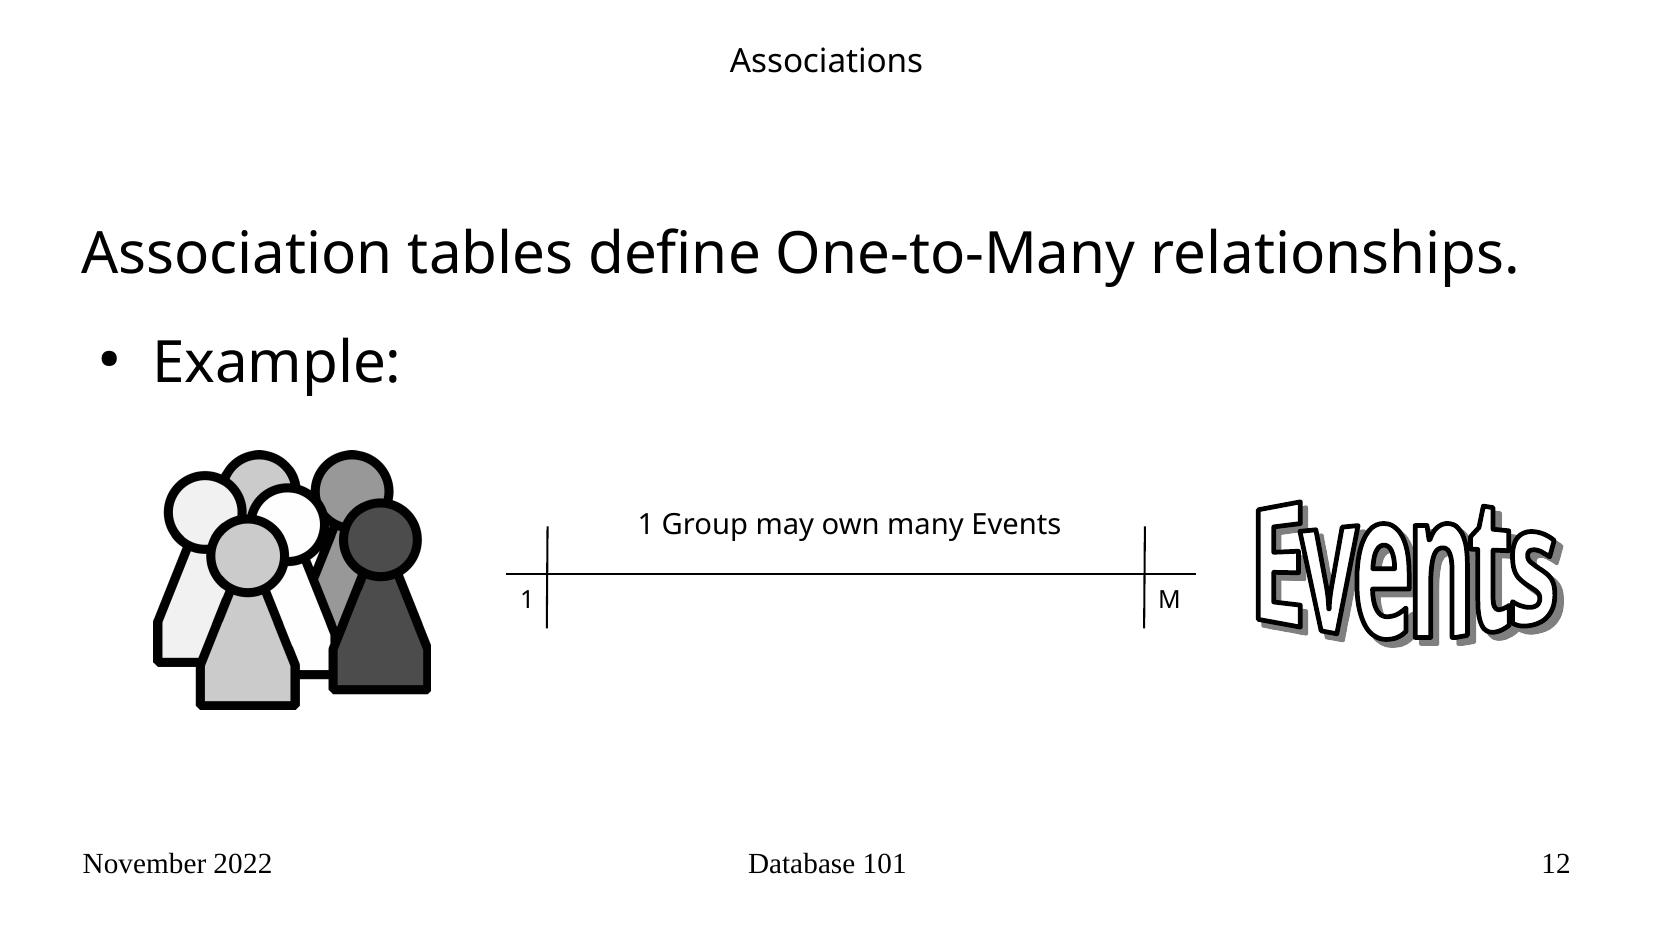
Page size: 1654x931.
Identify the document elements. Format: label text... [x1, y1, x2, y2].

list Association tables define One-to-Many relationships. Example: [81, 211, 1570, 752]
text_box Events [1470, 506, 1510, 633]
text_box Events [1258, 501, 1301, 628]
text_box 1 [505, 574, 540, 618]
text_box M [1143, 574, 1187, 618]
text_box Events [1512, 531, 1555, 627]
picture [153, 450, 431, 711]
text_box Events [1356, 523, 1410, 640]
text_box Events [1415, 523, 1468, 638]
text_box Events [1299, 525, 1359, 634]
text_box 1 Group may own many Events [507, 495, 1192, 553]
title Associations [82, 37, 1571, 193]
